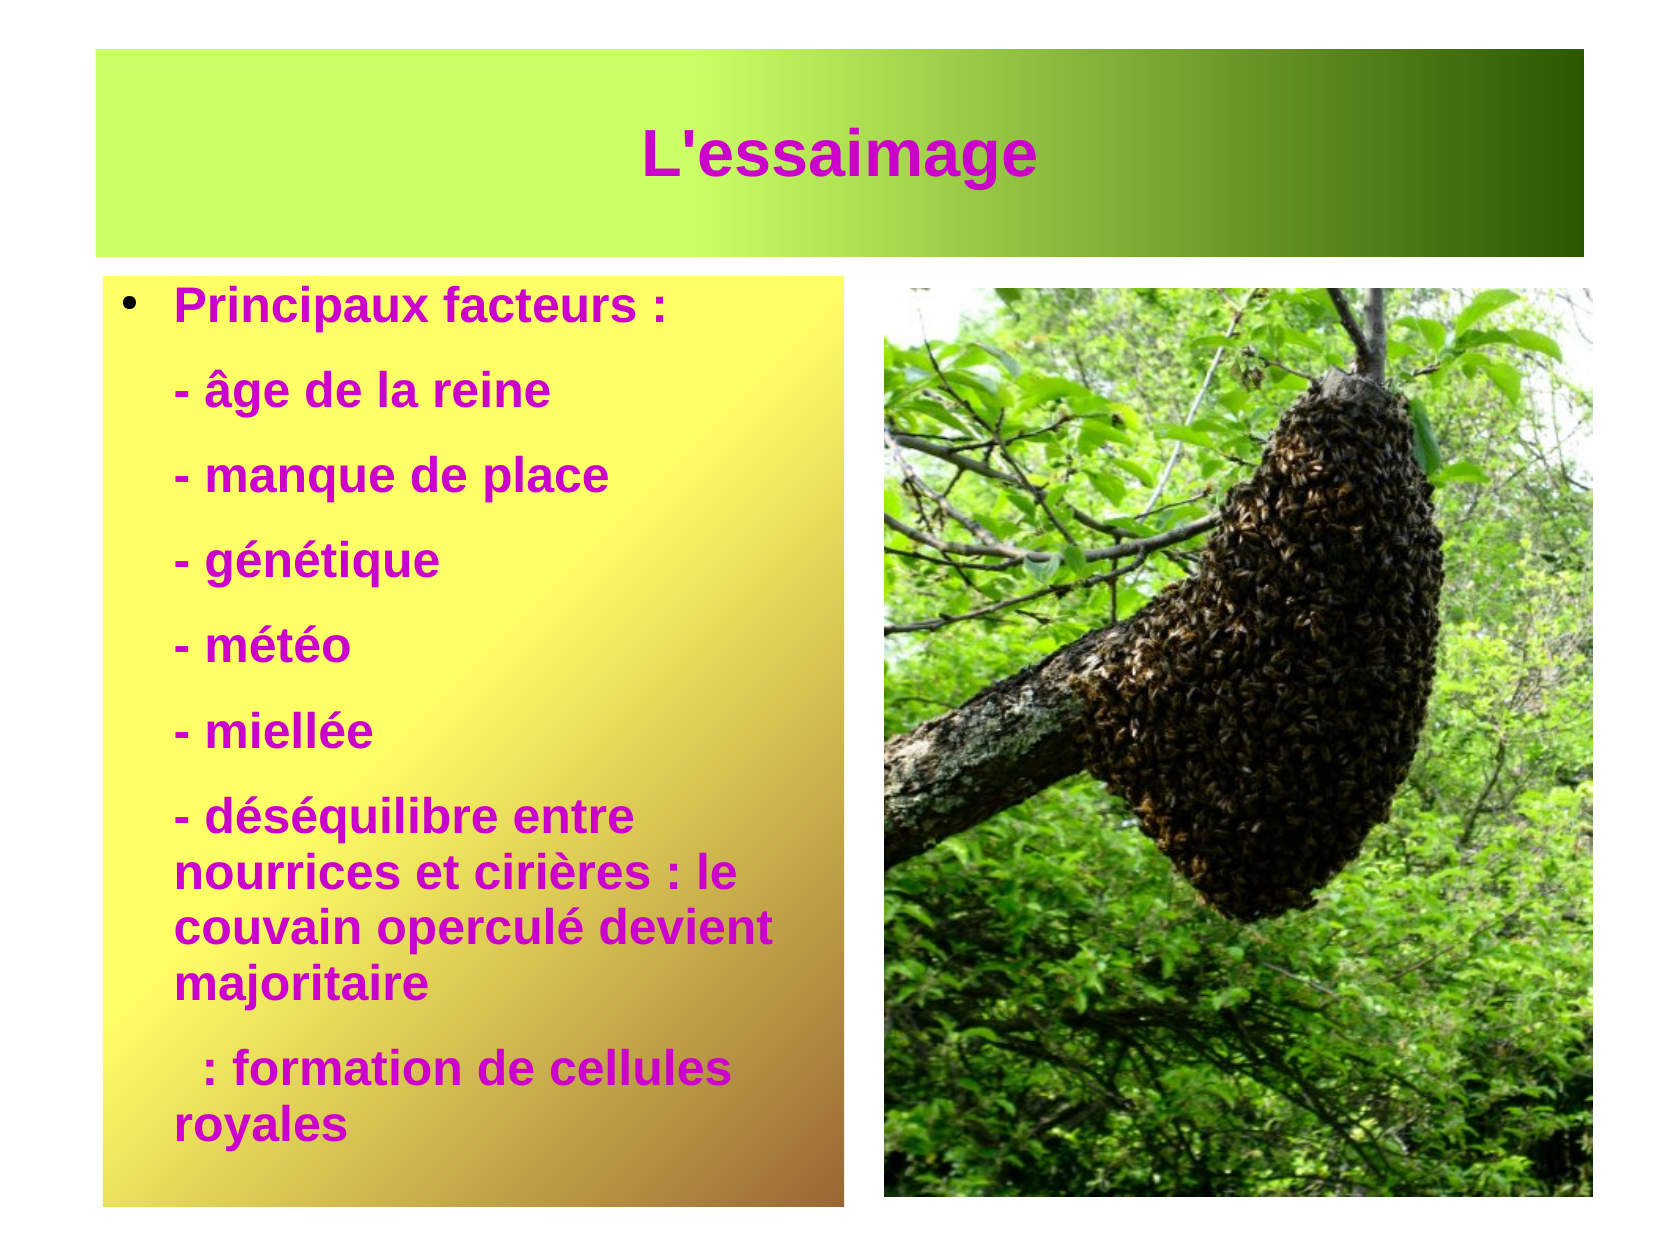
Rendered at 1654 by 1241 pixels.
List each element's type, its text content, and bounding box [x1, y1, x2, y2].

picture [884, 288, 1593, 1197]
list Principaux facteurs : - âge de la reine - manque de place - génétique - météo - miellée - déséquilibre entre nourrices et cirières : le couvain operculé devient majoritaire : formation de cellules royales [102, 276, 845, 1207]
title L'essaimage [95, 49, 1584, 257]
